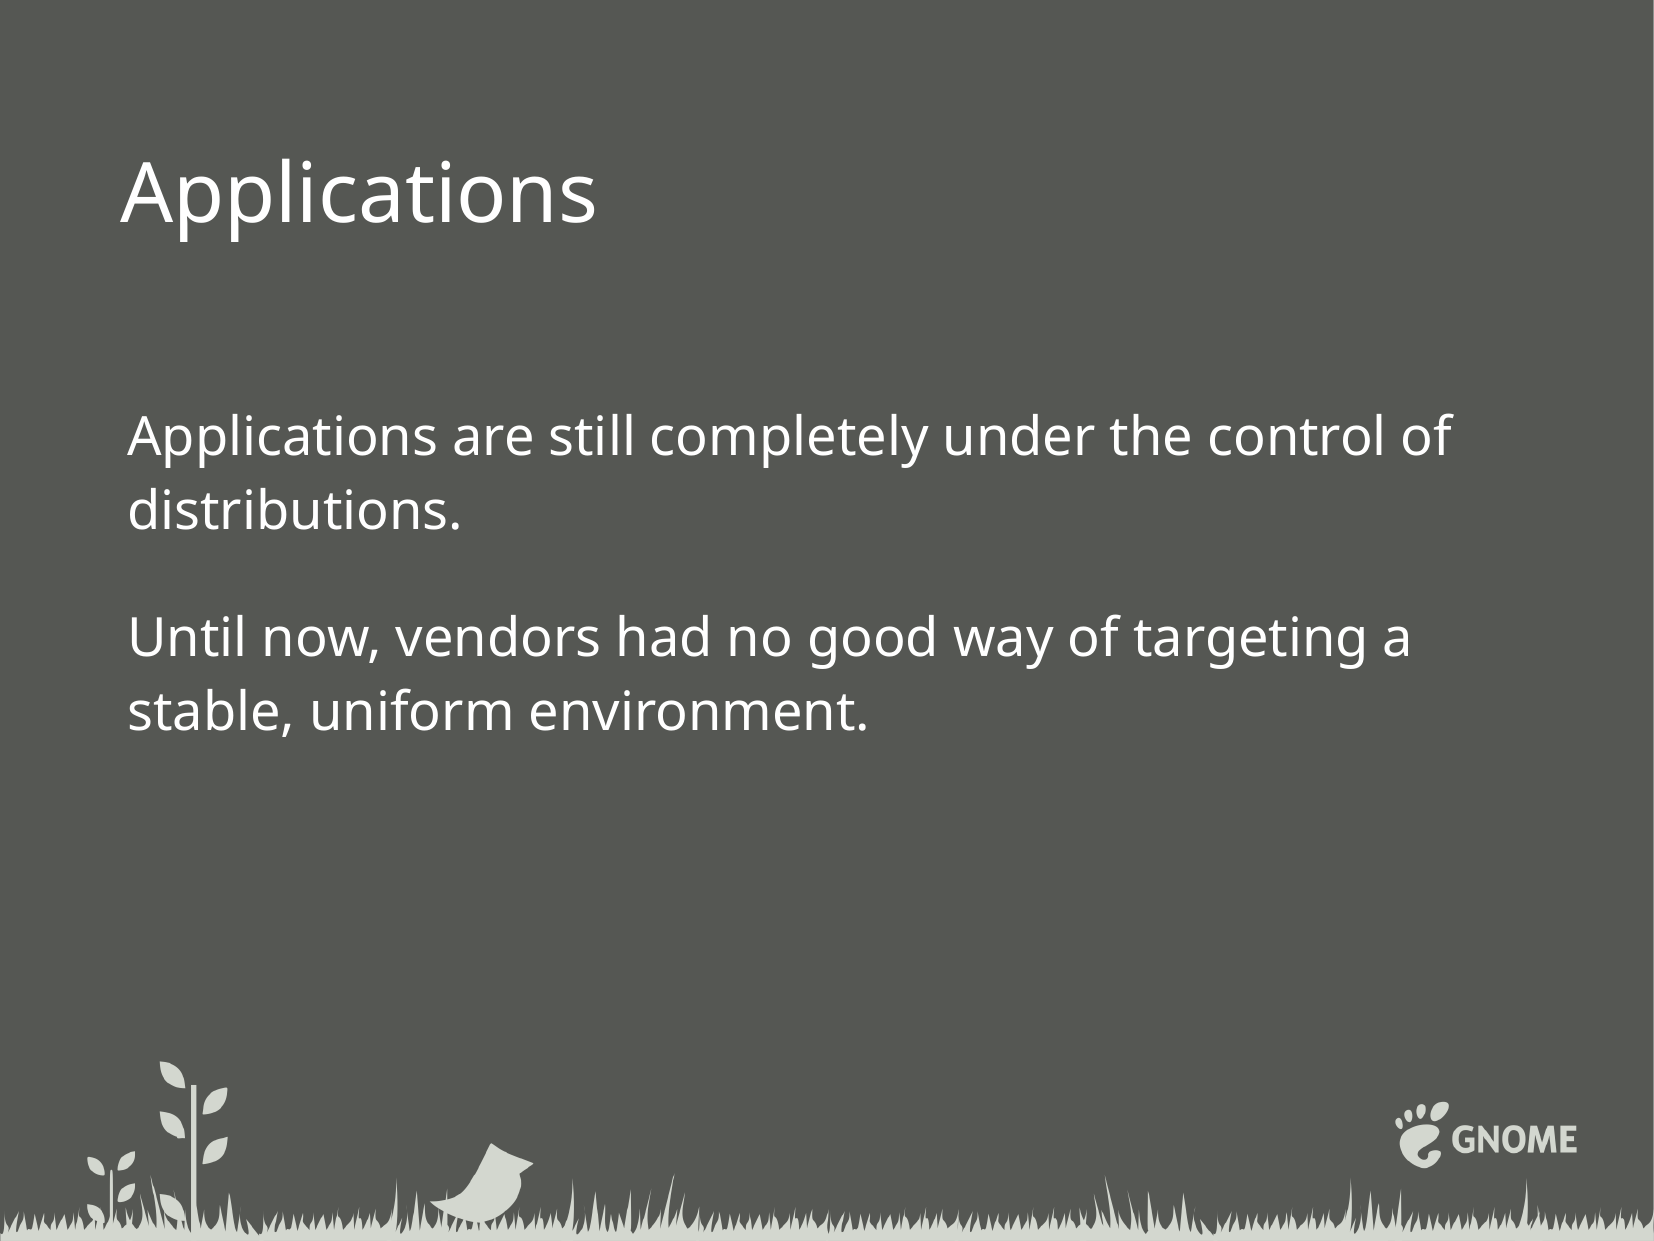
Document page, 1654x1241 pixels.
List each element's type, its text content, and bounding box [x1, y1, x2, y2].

text_box Applications are still completely under the control of distributions. Until now, vendors had no good way of targeting a stable, uniform environment. [112, 390, 1493, 803]
picture [0, 0, 1654, 1241]
title Applications [120, 144, 1609, 236]
